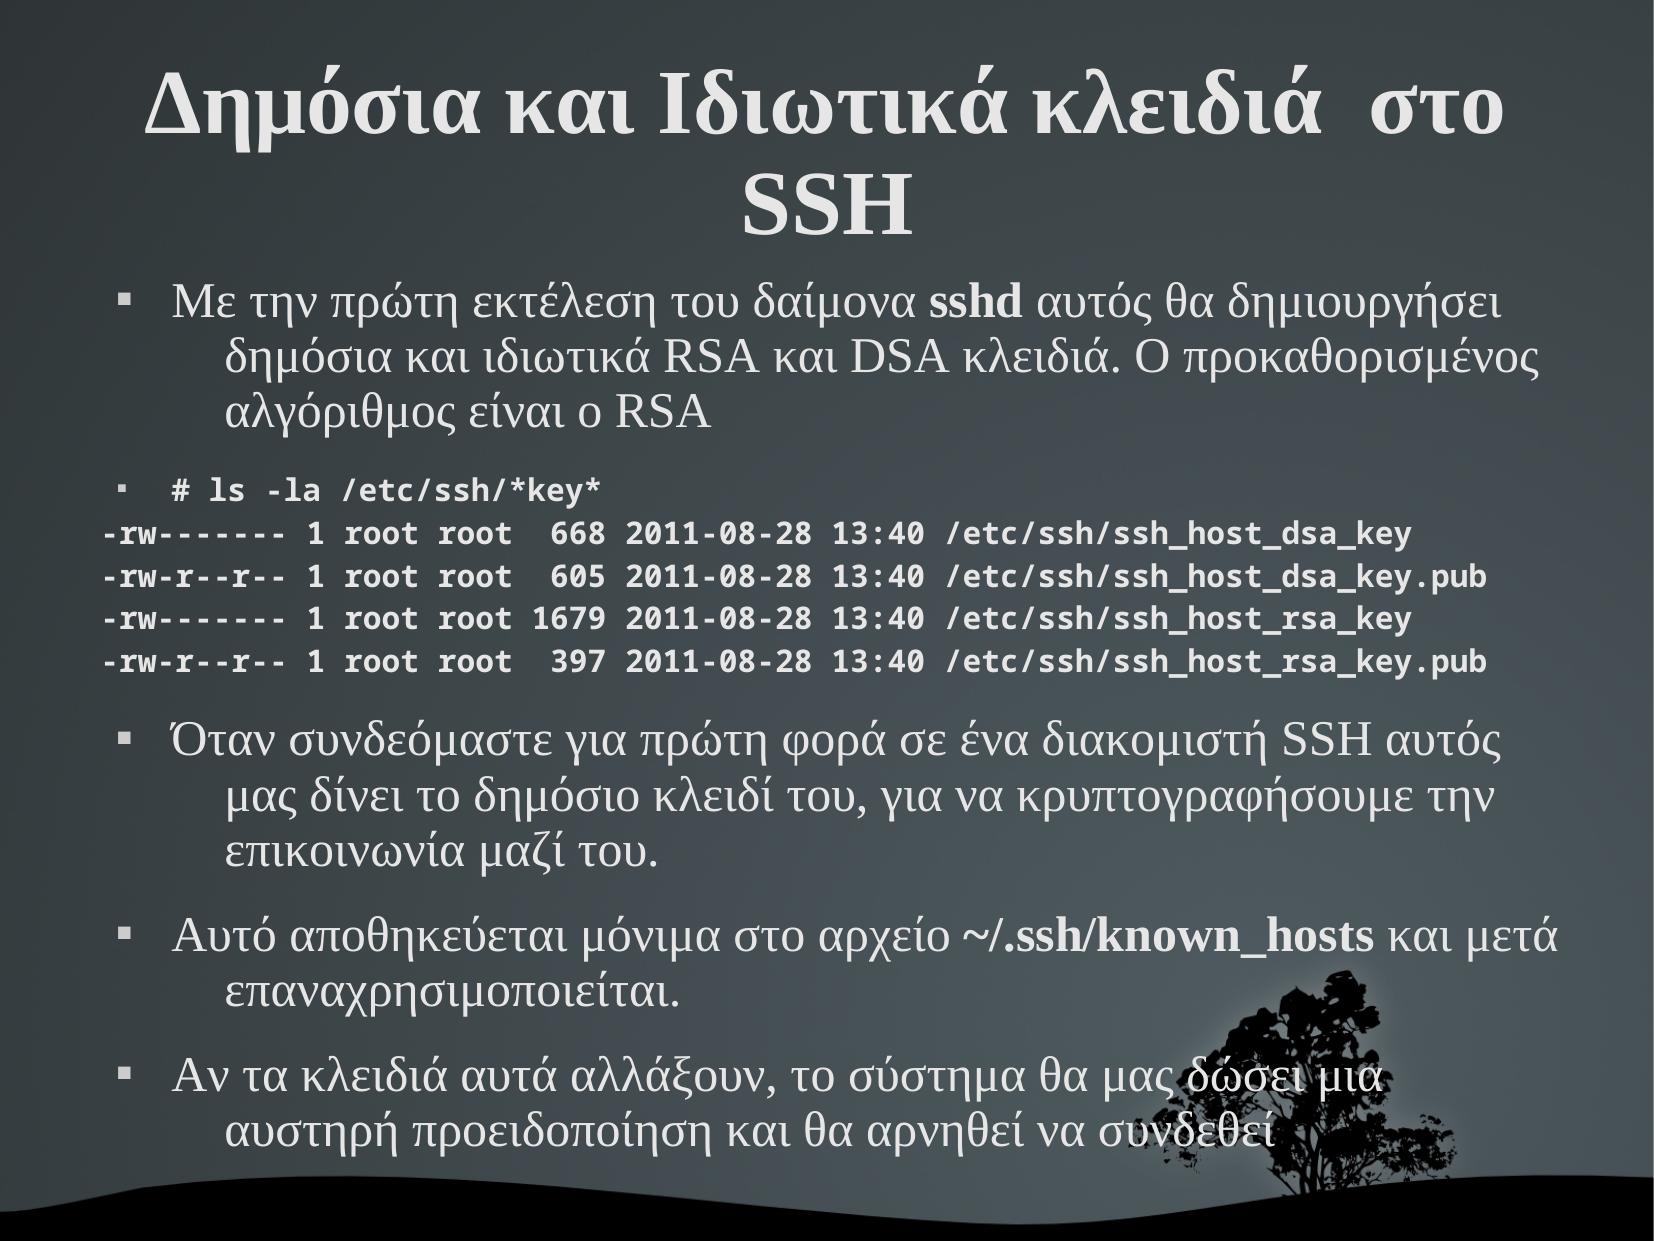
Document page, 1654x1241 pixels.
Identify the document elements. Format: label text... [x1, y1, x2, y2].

list Με την πρώτη εκτέλεση του δαίμονα sshd αυτός θα δημιουργήσει δημόσια και ιδιωτικά RSA και DSA κλειδιά. Ο προκαθορισμένος αλγόριθμος είναι ο RSA # ls -la /etc/ssh/*key* -rw------- 1 root root 668 2011-08-28 13:40 /etc/ssh/ssh_host_dsa_key -rw-r--r-- 1 root root 605 2011-08-28 13:40 /etc/ssh/ssh_host_dsa_key.pub -rw------- 1 root root 1679 2011-08-28 13:40 /etc/ssh/ssh_host_rsa_key -rw-r--r-- 1 root root 397 2011-08-28 13:40 /etc/ssh/ssh_host_rsa_key.pub Όταν συνδεόμαστε για πρώτη φορά σε ένα διακομιστή SSH αυτός μας δίνει το δημόσιο κλειδί του, για να κρυπτογραφήσουμε την επικοινωνία μαζί του. Αυτό αποθηκεύεται μόνιμα στο αρχείο ~/.ssh/known_hosts και μετά επαναχρησιμοποιείται. Αν τα κλειδιά αυτά αλλάξουν, το σύστημα θα μας δώσει μια αυστηρή προειδοποίηση και θα αρνηθεί να συνδεθεί [82, 272, 1571, 1162]
picture [0, 0, 1654, 1241]
title Δημόσια και Ιδιωτικά κλειδιά στο SSH [82, 33, 1571, 272]
